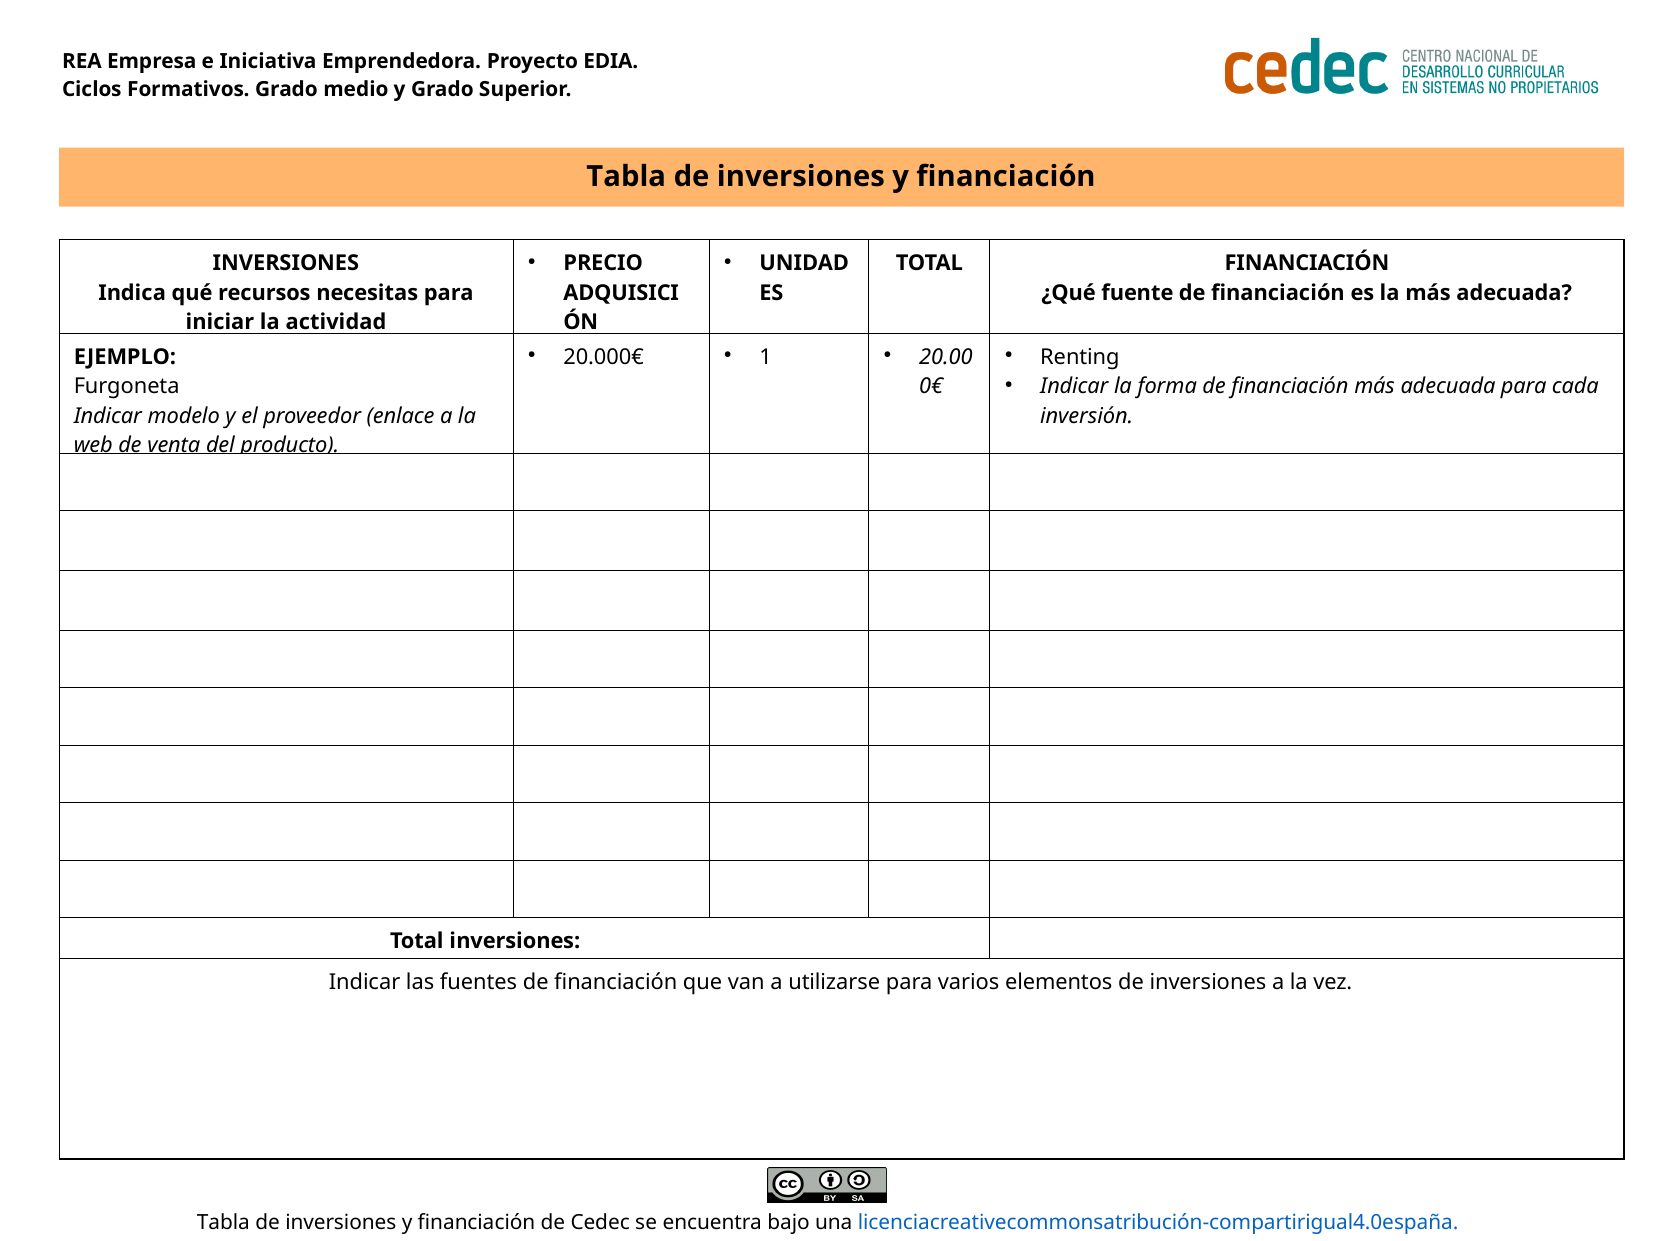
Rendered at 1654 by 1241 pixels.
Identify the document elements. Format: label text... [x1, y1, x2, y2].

table_cell [514, 571, 709, 630]
table_header PRECIO ADQUISICIÓN [514, 240, 709, 333]
table_cell [60, 746, 513, 802]
table_cell [990, 918, 1623, 958]
table_cell [990, 454, 1623, 510]
text_box Tabla de inversiones y financiación de Cedec se encuentra bajo una licenciacreativecommonsatribución-compartirigual4.0españa. [165, 1200, 1490, 1241]
table_cell [514, 511, 709, 570]
table_cell [990, 746, 1623, 802]
table_cell [869, 746, 989, 802]
table_cell [990, 803, 1623, 860]
table_cell [514, 861, 709, 917]
table_header INVERSIONES Indica qué recursos necesitas para iniciar la actividad [60, 240, 513, 333]
text_box Tabla de inversiones y financiación [59, 147, 1625, 207]
table_cell [990, 861, 1623, 917]
table_cell [990, 571, 1623, 630]
table_cell [710, 511, 868, 570]
table_cell [60, 688, 513, 745]
table_cell [990, 631, 1623, 687]
table_header UNIDADES [710, 240, 868, 333]
table_cell [60, 571, 513, 630]
table_cell [60, 861, 513, 917]
table_cell [990, 511, 1623, 570]
picture [767, 1167, 887, 1200]
table_header TOTAL [869, 240, 989, 333]
text_box *Añadir las filas necesarias. [108, 1160, 582, 1164]
table_cell [710, 746, 868, 802]
table_cell [60, 631, 513, 687]
table_cell [60, 511, 513, 570]
table_cell [514, 803, 709, 860]
table_cell [710, 861, 868, 917]
table_cell [869, 803, 989, 860]
table_cell [710, 454, 868, 510]
table_cell [869, 631, 989, 687]
table_cell [869, 571, 989, 630]
table_cell [710, 803, 868, 860]
table_cell [710, 688, 868, 745]
table_cell [990, 688, 1623, 745]
picture [1222, 35, 1607, 105]
table_cell [60, 454, 513, 510]
table_cell [869, 861, 989, 917]
table_cell [514, 454, 709, 510]
text_box REA Empresa e Iniciativa Emprendedora. Proyecto EDIA. Ciclos Formativos. Grado medio y Grado Superior. [47, 39, 654, 110]
table_cell Renting Indicar la forma de financiación más adecuada para cada inversión. [990, 334, 1623, 453]
table_header FINANCIACIÓN ¿Qué fuente de financiación es la más adecuada? [990, 240, 1623, 333]
table_cell [514, 688, 709, 745]
table_cell 1 [710, 334, 868, 453]
table_cell 20.000€ [869, 334, 989, 453]
table_cell [869, 688, 989, 745]
table_cell 20.000€ [514, 334, 709, 453]
table_cell [869, 511, 989, 570]
table_cell [869, 454, 989, 510]
table_cell [514, 746, 709, 802]
table_cell Total inversiones: [60, 918, 989, 958]
table_cell Indicar las fuentes de financiación que van a utilizarse para varios elementos de inversiones a la vez. [60, 959, 1623, 1158]
table_cell [710, 631, 868, 687]
table_cell [514, 631, 709, 687]
table_cell [710, 571, 868, 630]
table_cell EJEMPLO: Furgoneta Indicar modelo y el proveedor (enlace a la web de venta del producto). [60, 334, 513, 453]
table_cell [60, 803, 513, 860]
